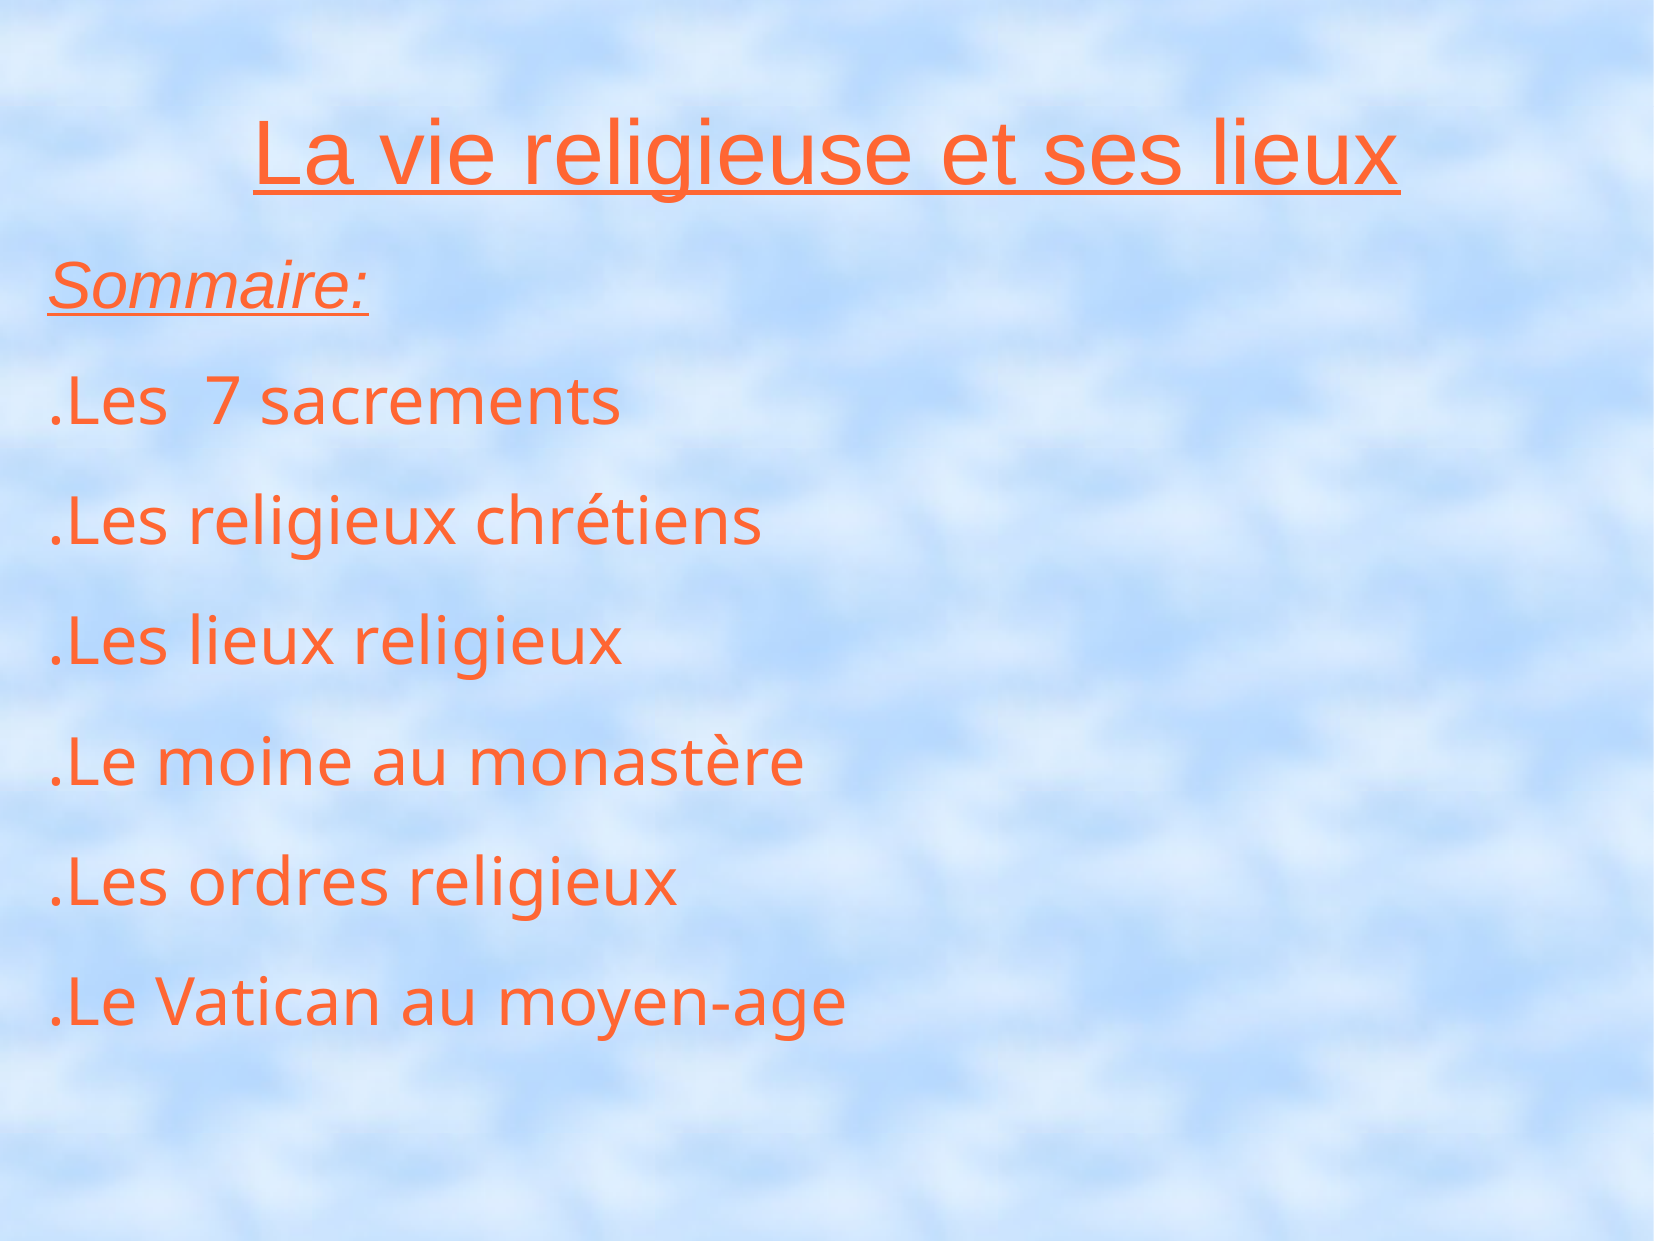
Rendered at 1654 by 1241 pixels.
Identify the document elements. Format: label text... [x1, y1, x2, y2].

title La vie religieuse et ses lieux [82, 49, 1571, 257]
picture [0, 0, 1654, 1241]
list Sommaire: .Les 7 sacrements .Les religieux chrétiens .Les lieux religieux .Le moine au monastère .Les ordres religieux .Le Vatican au moyen-age [47, 248, 1536, 1182]
